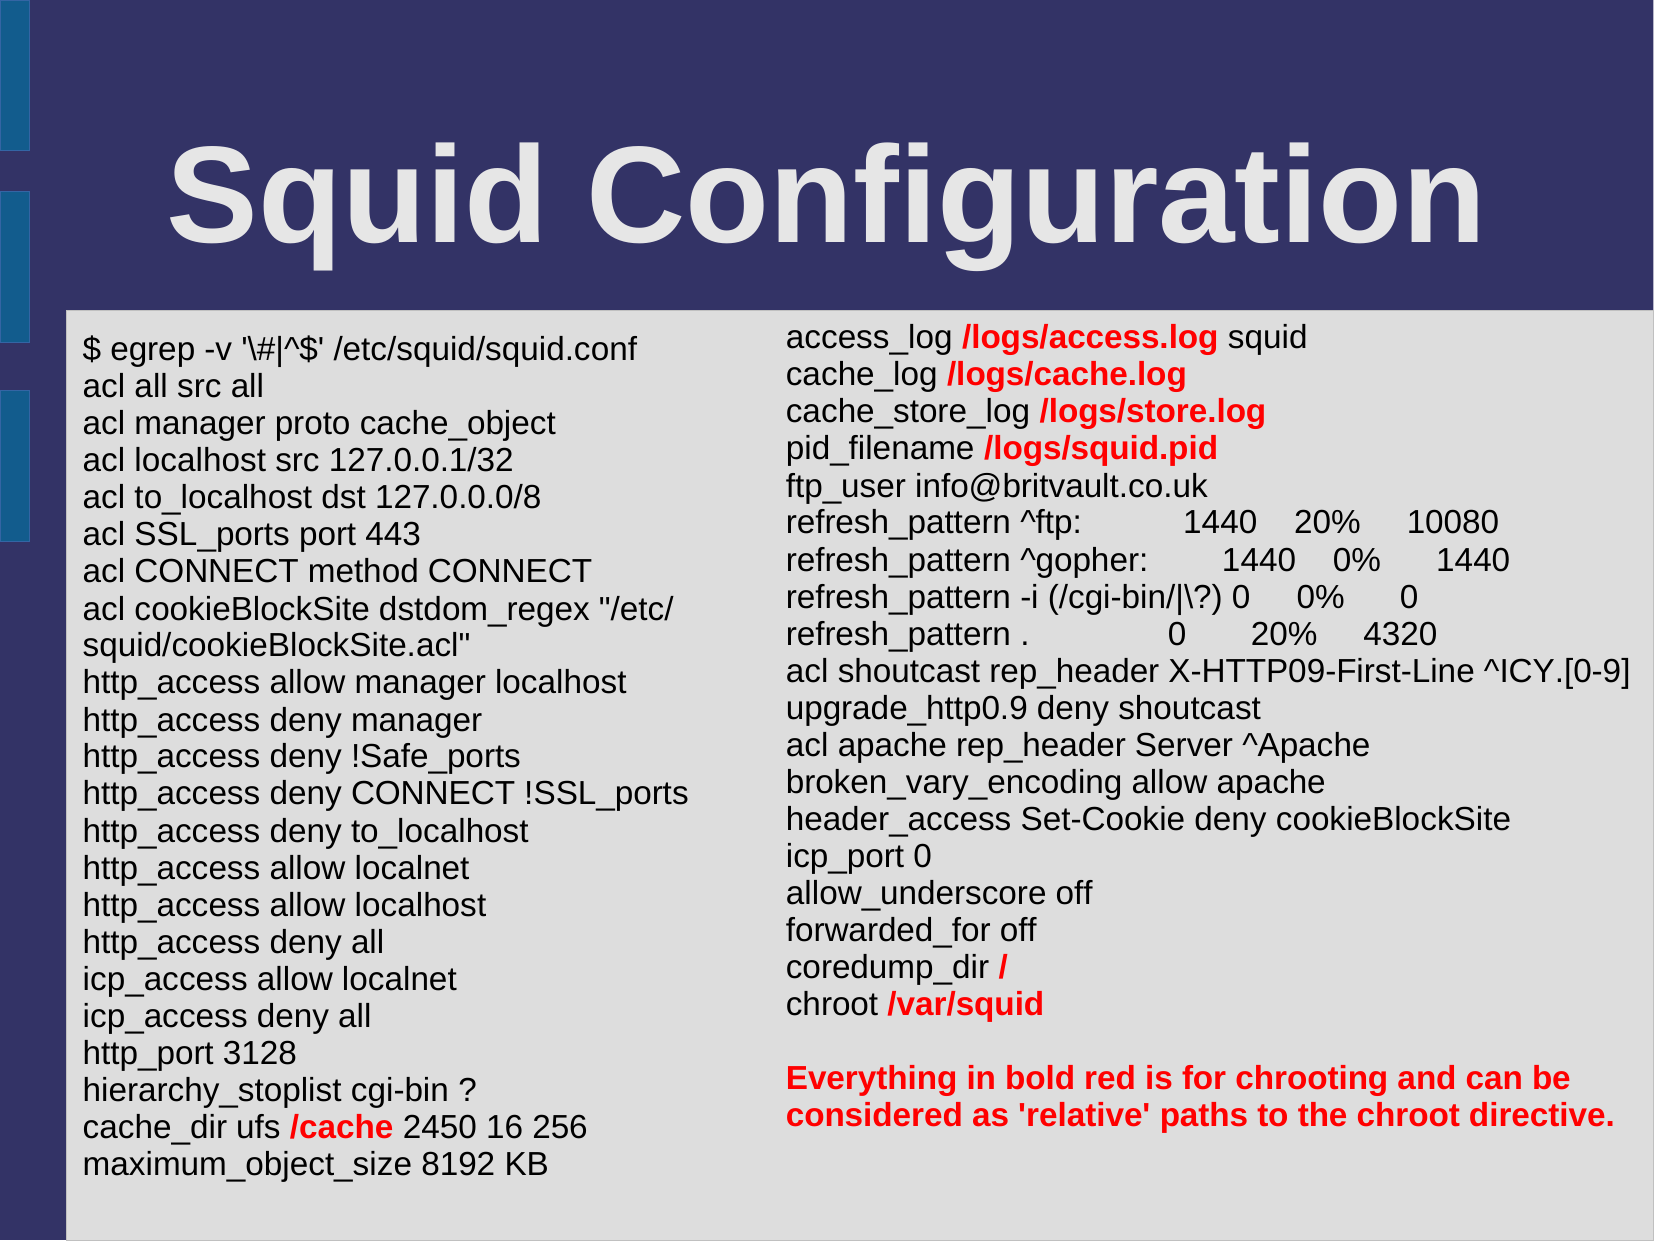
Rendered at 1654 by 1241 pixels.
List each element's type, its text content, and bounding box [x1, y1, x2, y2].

title Squid Configuration [121, 91, 1534, 299]
list access_log /logs/access.log squid cache_log /logs/cache.log cache_store_log /logs/store.log pid_filename /logs/squid.pid ftp_user info@britvault.co.uk refresh_pattern ^ftp: 1440 20% 10080 refresh_pattern ^gopher: 1440 0% 1440 refresh_pattern -i (/cgi-bin/|\?) 0 0% 0 refresh_pattern . 0 20% 4320 acl shoutcast rep_header X-HTTP09-First-Line ^ICY.[0-9] upgrade_http0.9 deny shoutcast acl apache rep_header Server ^Apache broken_vary_encoding allow apache header_access Set-Cookie deny cookieBlockSite icp_port 0 allow_underscore off forwarded_for off coredump_dir / chroot /var/squid Everything in bold red is for chrooting and can be considered as 'relative' paths to the chroot directive. [785, 318, 1641, 1231]
list $ egrep -v '\#|^$' /etc/squid/squid.conf acl all src all acl manager proto cache_object acl localhost src 127.0.0.1/32 acl to_localhost dst 127.0.0.0/8 acl SSL_ports port 443 acl CONNECT method CONNECT acl cookieBlockSite dstdom_regex "/etc/squid/cookieBlockSite.acl" http_access allow manager localhost http_access deny manager http_access deny !Safe_ports http_access deny CONNECT !SSL_ports http_access deny to_localhost http_access allow localnet http_access allow localhost http_access deny all icp_access allow localnet icp_access deny all http_port 3128 hierarchy_stoplist cgi-bin ? cache_dir ufs /cache 2450 16 256 maximum_object_size 8192 KB [82, 330, 772, 1227]
